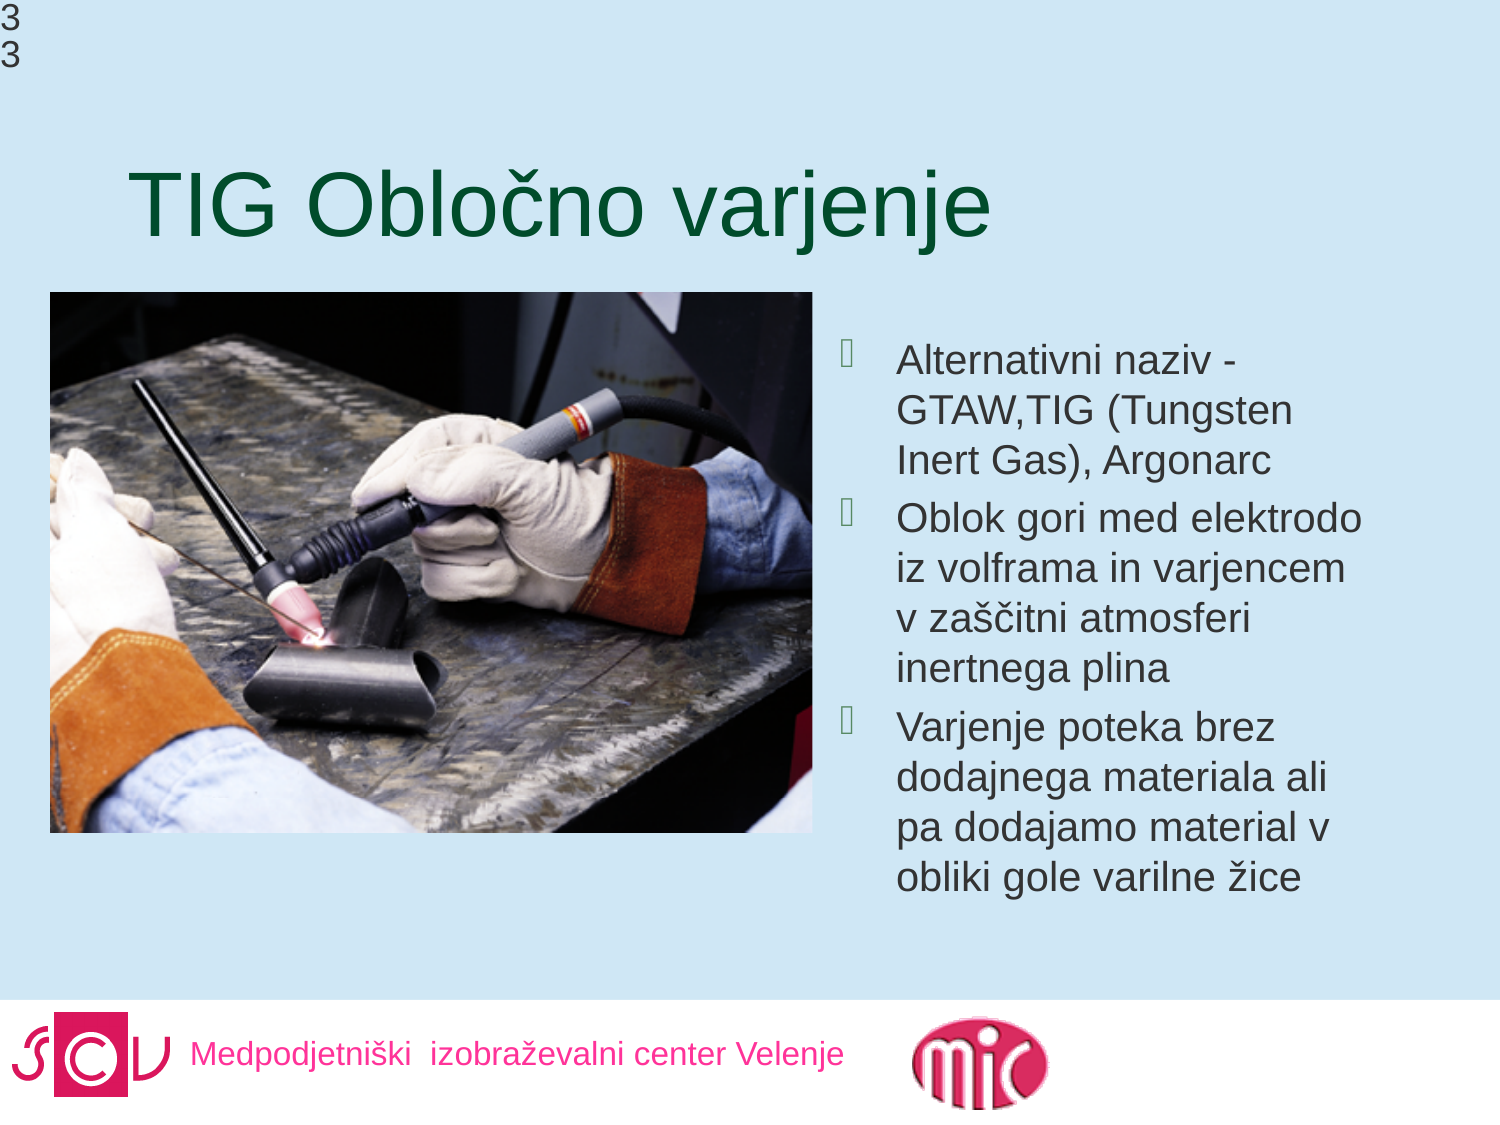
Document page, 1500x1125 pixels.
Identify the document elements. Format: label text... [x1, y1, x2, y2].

list Alternativni naziv - GTAW,TIG (Tungsten Inert Gas), Argonarc Oblok gori med elektrodo iz volframa in varjencem v zaščitni atmosferi inertnega plina Varjenje poteka brez dodajnega materiala ali pa dodajamo material v obliki gole varilne žice [825, 324, 1388, 1000]
picture [912, 1012, 1050, 1110]
title TIG Obločno varjenje [112, 75, 1388, 263]
picture [12, 1012, 170, 1097]
picture [50, 292, 813, 833]
